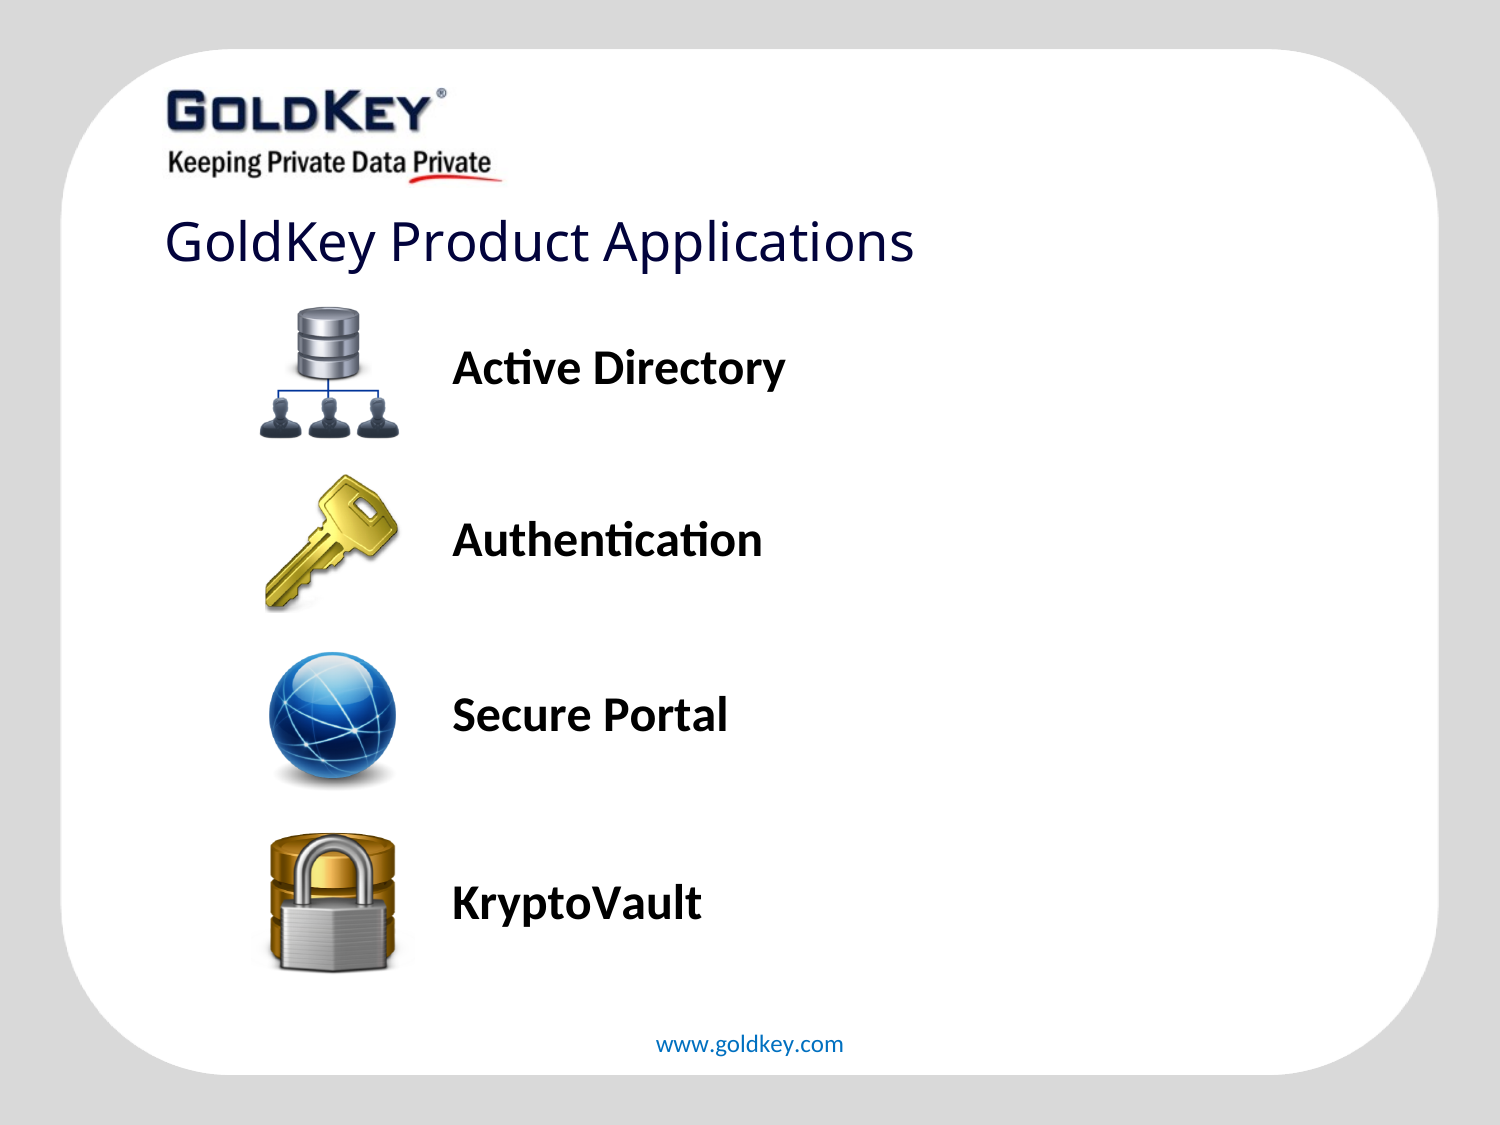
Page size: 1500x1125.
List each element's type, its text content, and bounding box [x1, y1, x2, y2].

text_box KryptoVault [437, 861, 1413, 938]
picture [57, 45, 1442, 1079]
text_box Active Directory [437, 326, 1413, 403]
text_box Authentication [437, 499, 1413, 575]
text_box www.goldkey.com [512, 1012, 988, 1073]
text_box Secure Portal [437, 674, 1413, 750]
text_box GoldKey Product Applications [150, 199, 1363, 281]
